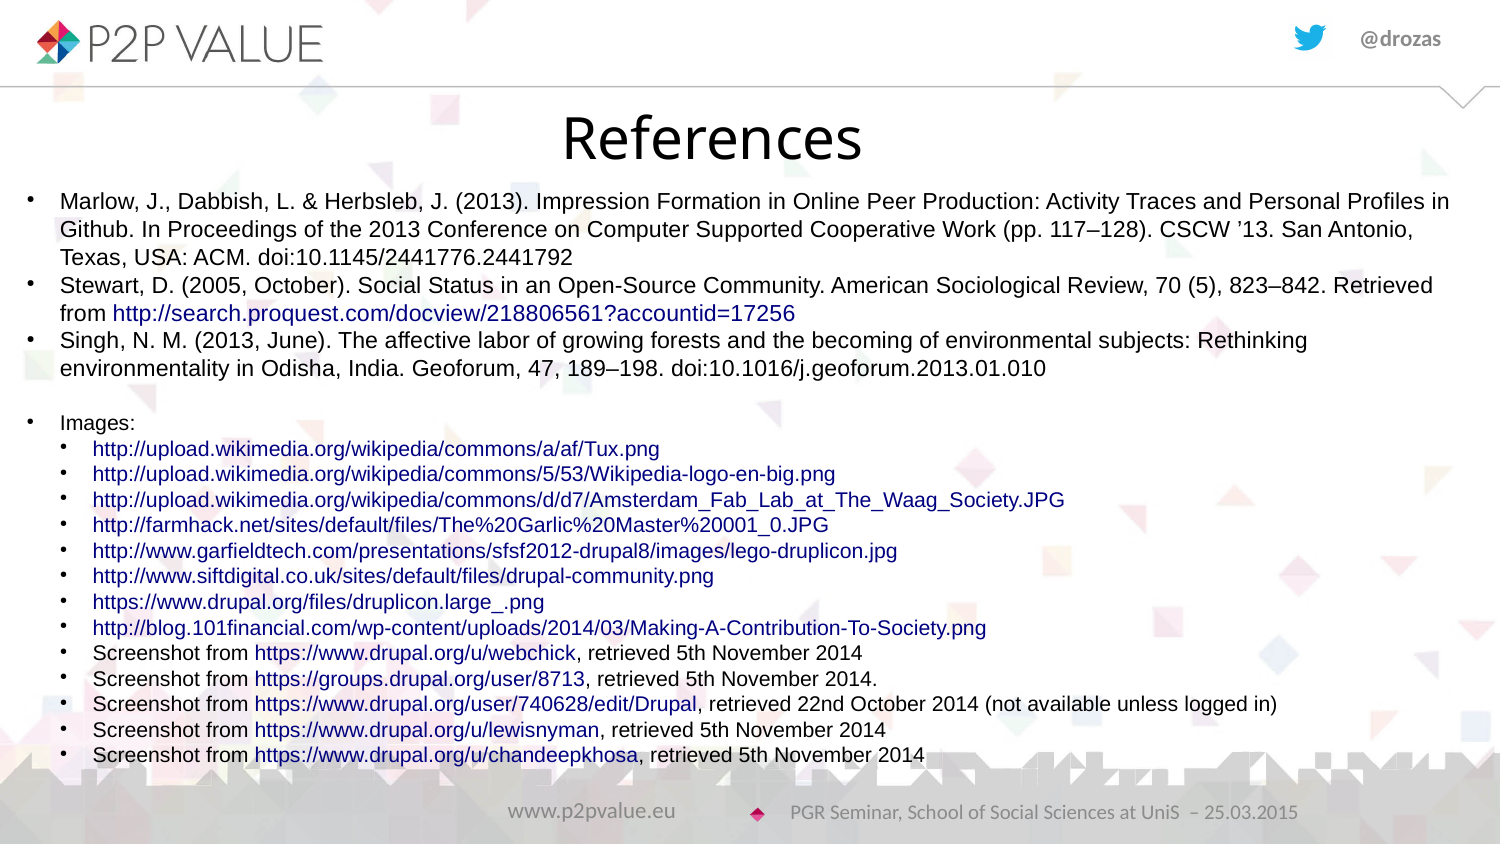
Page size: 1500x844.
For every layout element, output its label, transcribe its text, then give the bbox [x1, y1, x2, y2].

picture [0, 0, 1500, 844]
text_box www.p2pvalue.eu [501, 789, 720, 829]
title References [60, 92, 1366, 180]
text_box @drozas [1333, 15, 1455, 60]
subtitle Marlow, J., Dabbish, L. & Herbsleb, J. (2013). Impression Formation in Online Peer Production: Activity Traces and Personal Profiles in Github. In Proceedings of the 2013 Conference on Computer Supported Cooperative Work (pp. 117–128). CSCW ’13. San Antonio, Texas, USA: ACM. doi:10.1145/2441776.2441792 Stewart, D. (2005, October). Social Status in an Open-Source Community. American Sociological Review, 70 (5), 823–842. Retrieved from http://search.proquest.com/docview/218806561?accountid=17256 Singh, N. M. (2013, June). The affective labor of growing forests and the becoming of environmental subjects: Rethinking environmentality in Odisha, India. Geoforum, 47, 189–198. doi:10.1016/j.geoforum.2013.01.010 Images: http://upload.wikimedia.org/wikipedia/commons/a/af/Tux.png http://upload.wikimedia.org/wikipedia/commons/5/53/Wikipedia-logo-en-big.png http://upload.wikimedia.org/wikipedia/commons/d/d7/Amsterdam_Fab_Lab_at_The_Waag_Society.JPG http://farmhack.net/sites/default/files/The%20Garlic%20Master%20001_0.JPG http://www.garfieldtech.com/presentations/sfsf2012-drupal8/images/lego-druplicon.jpg http://www.siftdigital.co.uk/sites/default/files/drupal-community.png https://www.drupal.org/files/druplicon.large_.png http://blog.101financial.com/wp-content/uploads/2014/03/Making-A-Contribution-To-Society.png Screenshot from https://www.drupal.org/u/webchick, retrieved 5th November 2014 Screenshot from https://groups.drupal.org/user/8713, retrieved 5th November 2014. Screenshot from https://www.drupal.org/user/740628/edit/Drupal, retrieved 22nd October 2014 (not available unless logged in) Screenshot from https://www.drupal.org/u/lewisnyman, retrieved 5th November 2014 Screenshot from https://www.drupal.org/u/chandeepkhosa, retrieved 5th November 2014 [13, 180, 1494, 781]
text_box PGR Seminar, School of Social Sciences at UniS – 25.03.2015 [777, 788, 1470, 834]
